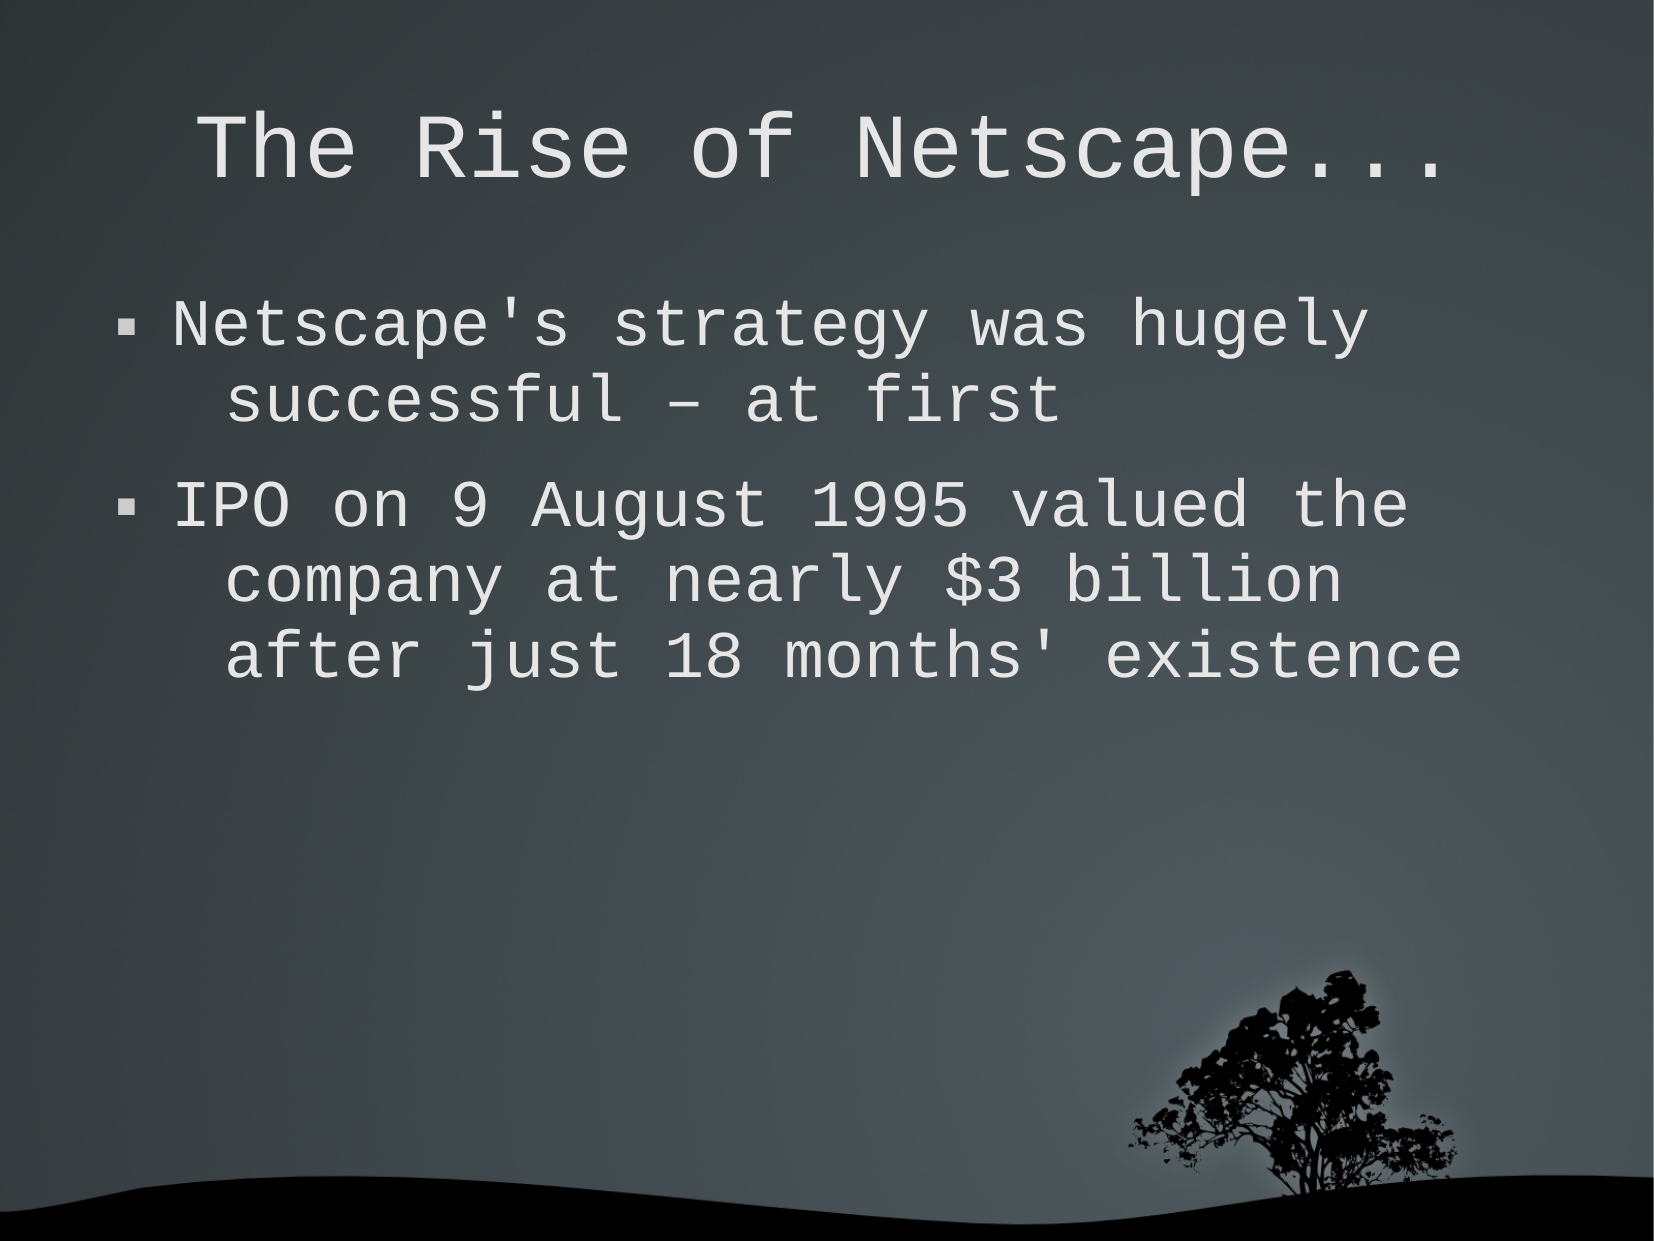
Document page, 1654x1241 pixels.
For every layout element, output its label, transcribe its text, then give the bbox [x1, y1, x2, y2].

title The Rise of Netscape... [82, 56, 1571, 250]
picture [0, 0, 1654, 1241]
list Netscape's strategy was hugely successful – at first IPO on 9 August 1995 valued the company at nearly $3 billion after just 18 months' existence [82, 290, 1571, 1094]
